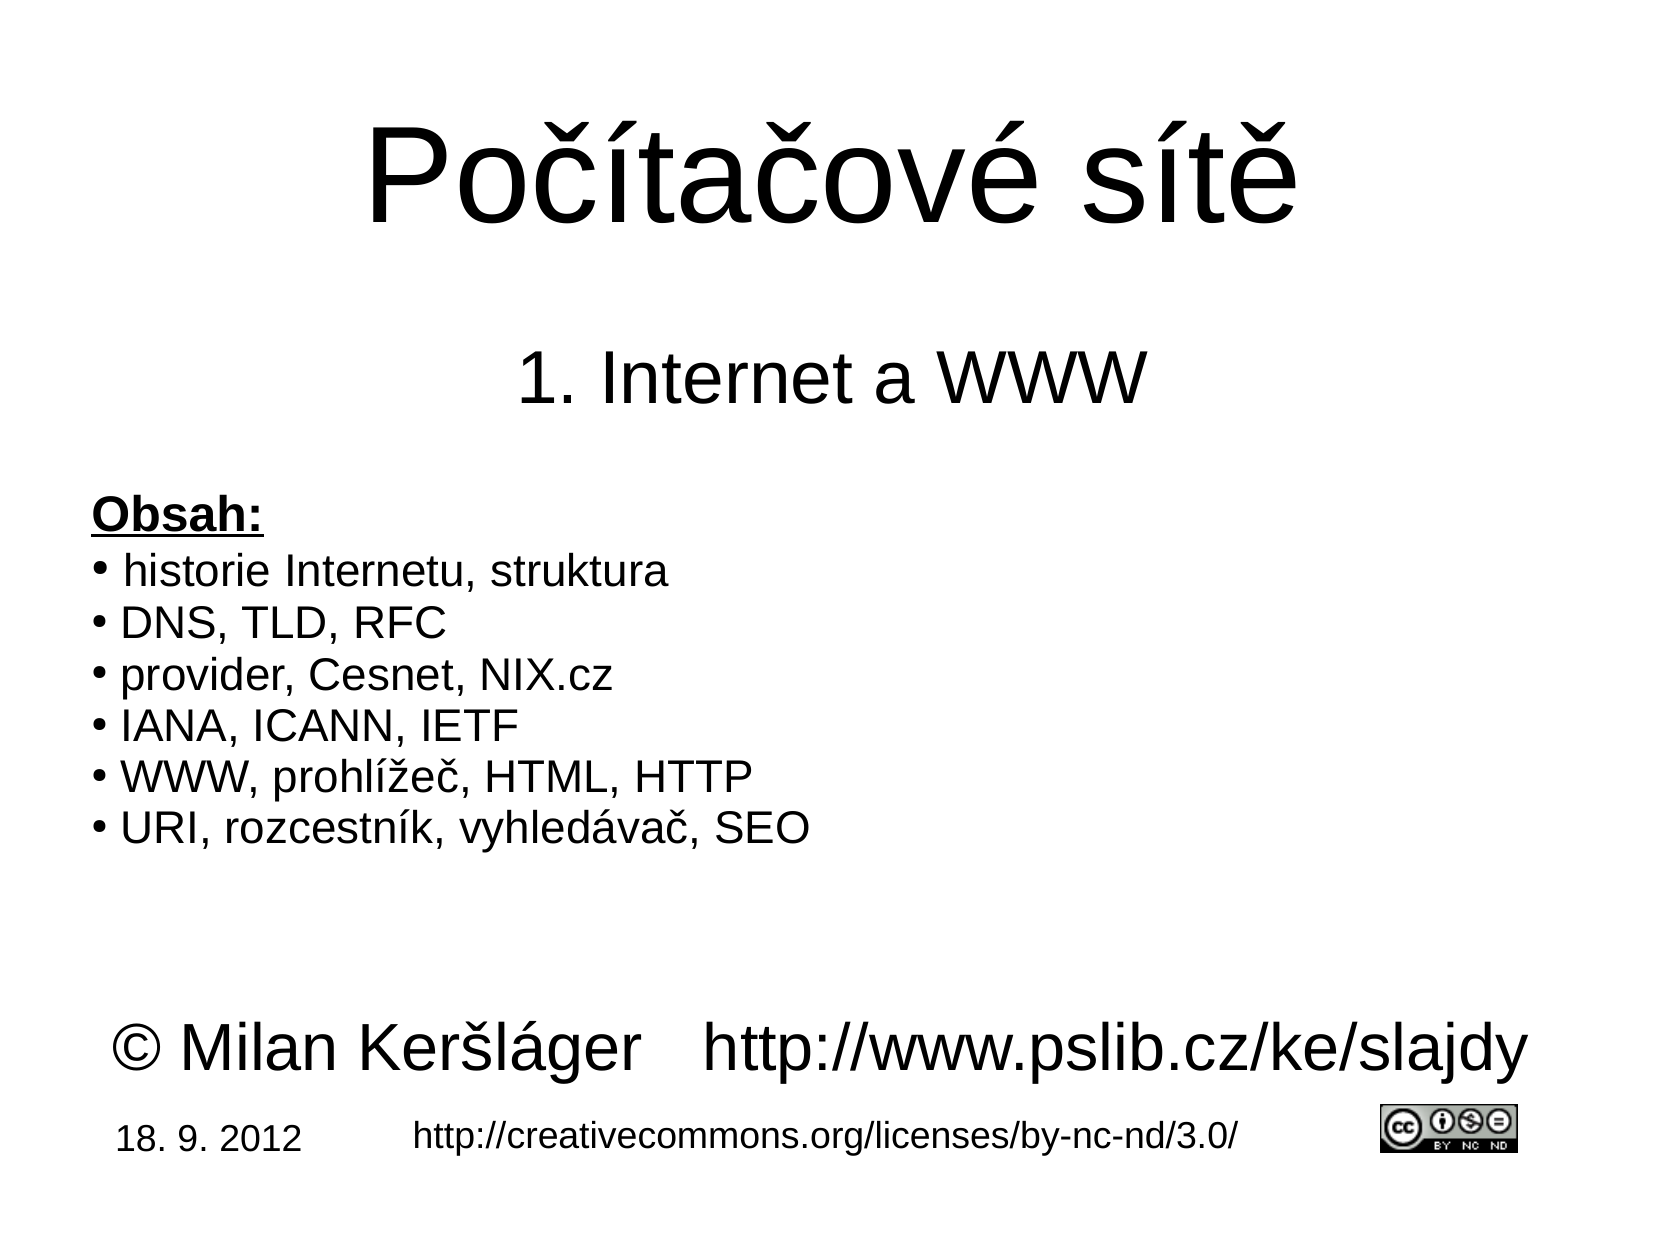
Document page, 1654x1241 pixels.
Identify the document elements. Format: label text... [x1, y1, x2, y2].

text_box http://creativecommons.org/licenses/by-nc-nd/3.0/ [339, 1107, 1313, 1165]
list © Milan Keršláger http://www.pslib.cz/ke/slajdy [76, 1009, 1565, 1087]
text_box Obsah: historie Internetu, struktura DNS, TLD, RFC provider, Cesnet, NIX.cz IANA, ICANN, IETF WWW, prohlížeč, HTML, HTTP URI, rozcestník, vyhledávač, SEO [76, 478, 1583, 861]
text_box 18.9.2012 [100, 1110, 337, 1168]
picture [1380, 1104, 1518, 1153]
title Počítačové sítě 1. Internet a WWW [88, 56, 1577, 461]
